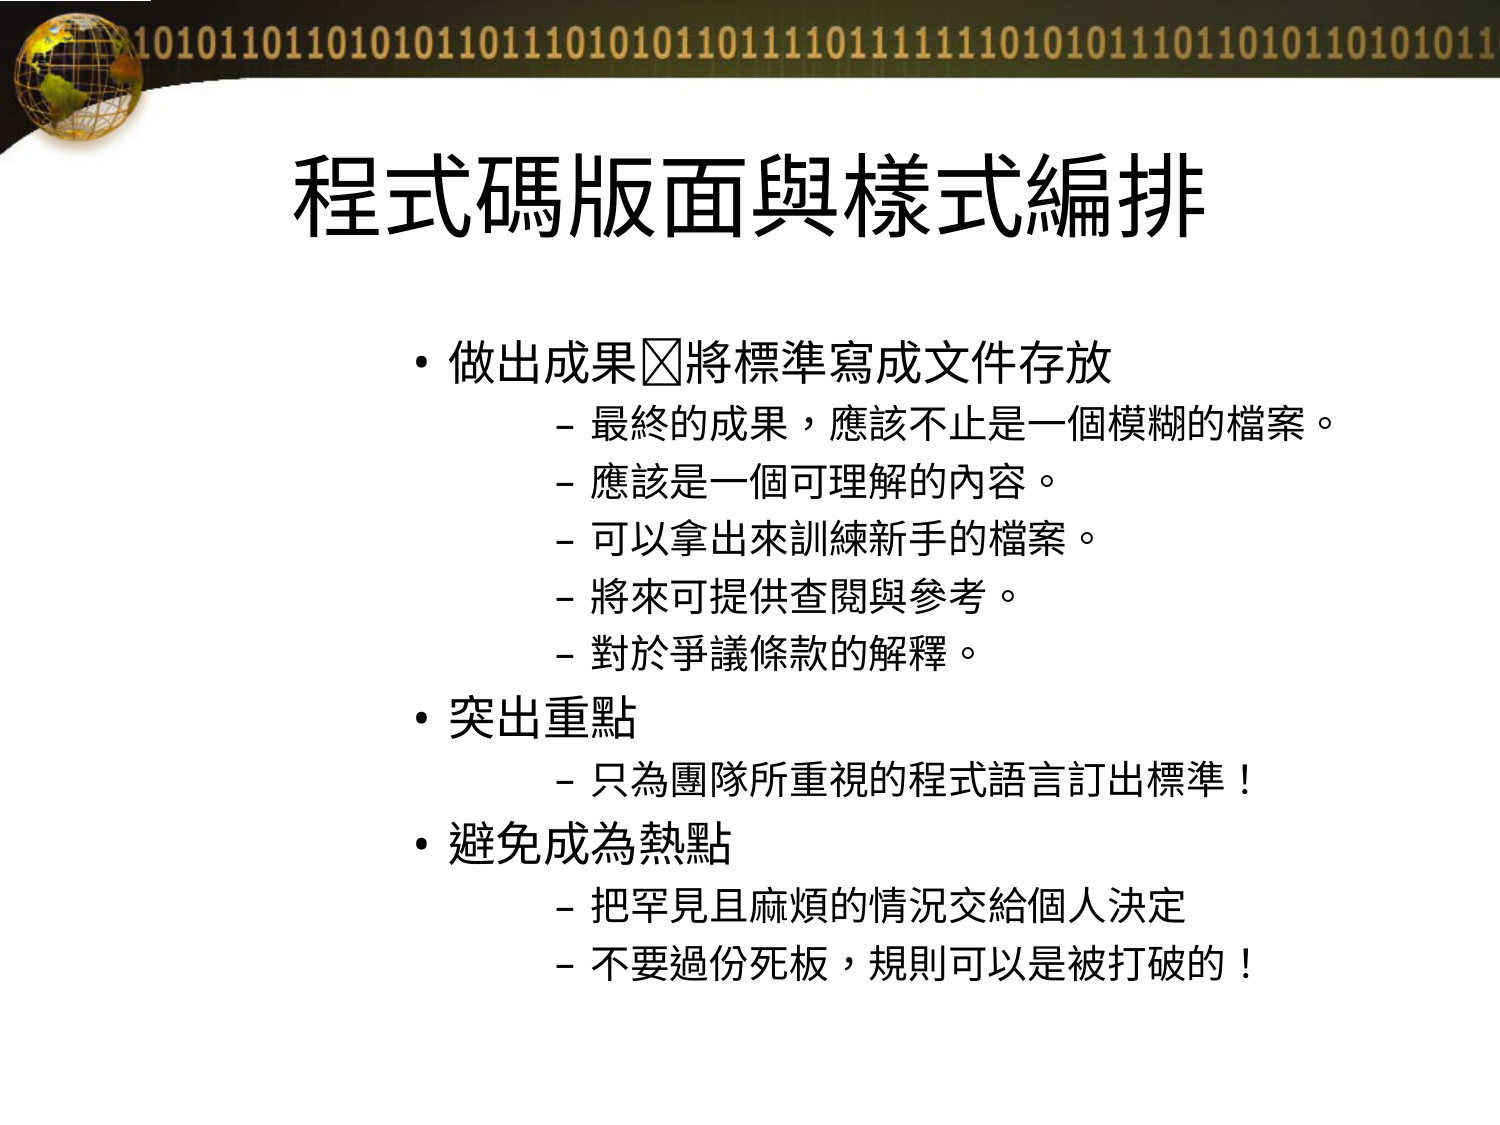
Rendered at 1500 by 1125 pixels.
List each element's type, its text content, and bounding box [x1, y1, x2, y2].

title 程式碼版面與樣式編排 [112, 99, 1388, 288]
list 做出成果將標準寫成文件存放 最終的成果，應該不止是一個模糊的檔案。 應該是一個可理解的內容。 可以拿出來訓練新手的檔案。 將來可提供查閱與參考。 對於爭議條款的解釋。 突出重點 只為團隊所重視的程式語言訂出標準！ 避免成為熱點 把罕見且麻煩的情況交給個人決定 不要過份死板，規則可以是被打破的！ [112, 324, 1388, 1000]
